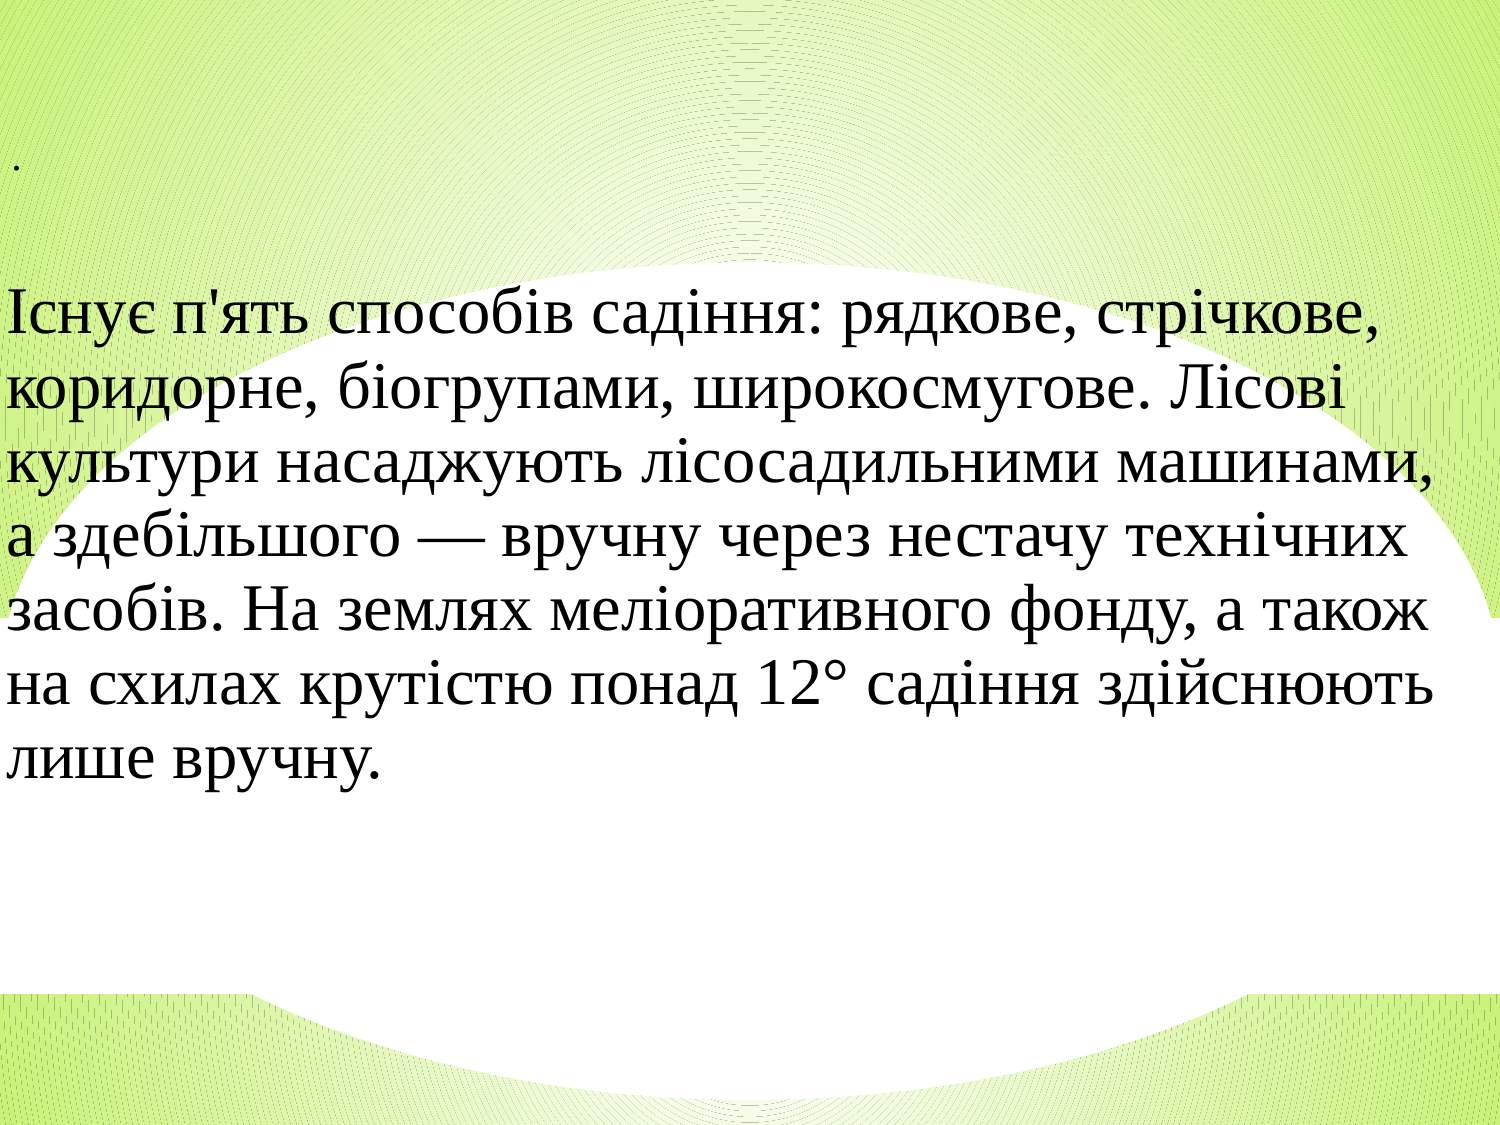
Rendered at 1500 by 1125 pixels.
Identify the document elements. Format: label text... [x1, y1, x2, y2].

text_box Існує п'ять способів садіння: рядкове, стрічкове, коридорне, біогрупами, широкосмугове. Лісові культури насаджують лісосадильними машинами, а здебільшого — вручну через нестачу технічних засобів. На землях меліоративного фонду, а також на схилах крутістю понад 12° садіння здійснюють лише вручну. [0, 267, 1495, 801]
text_box . [0, 125, 1500, 187]
